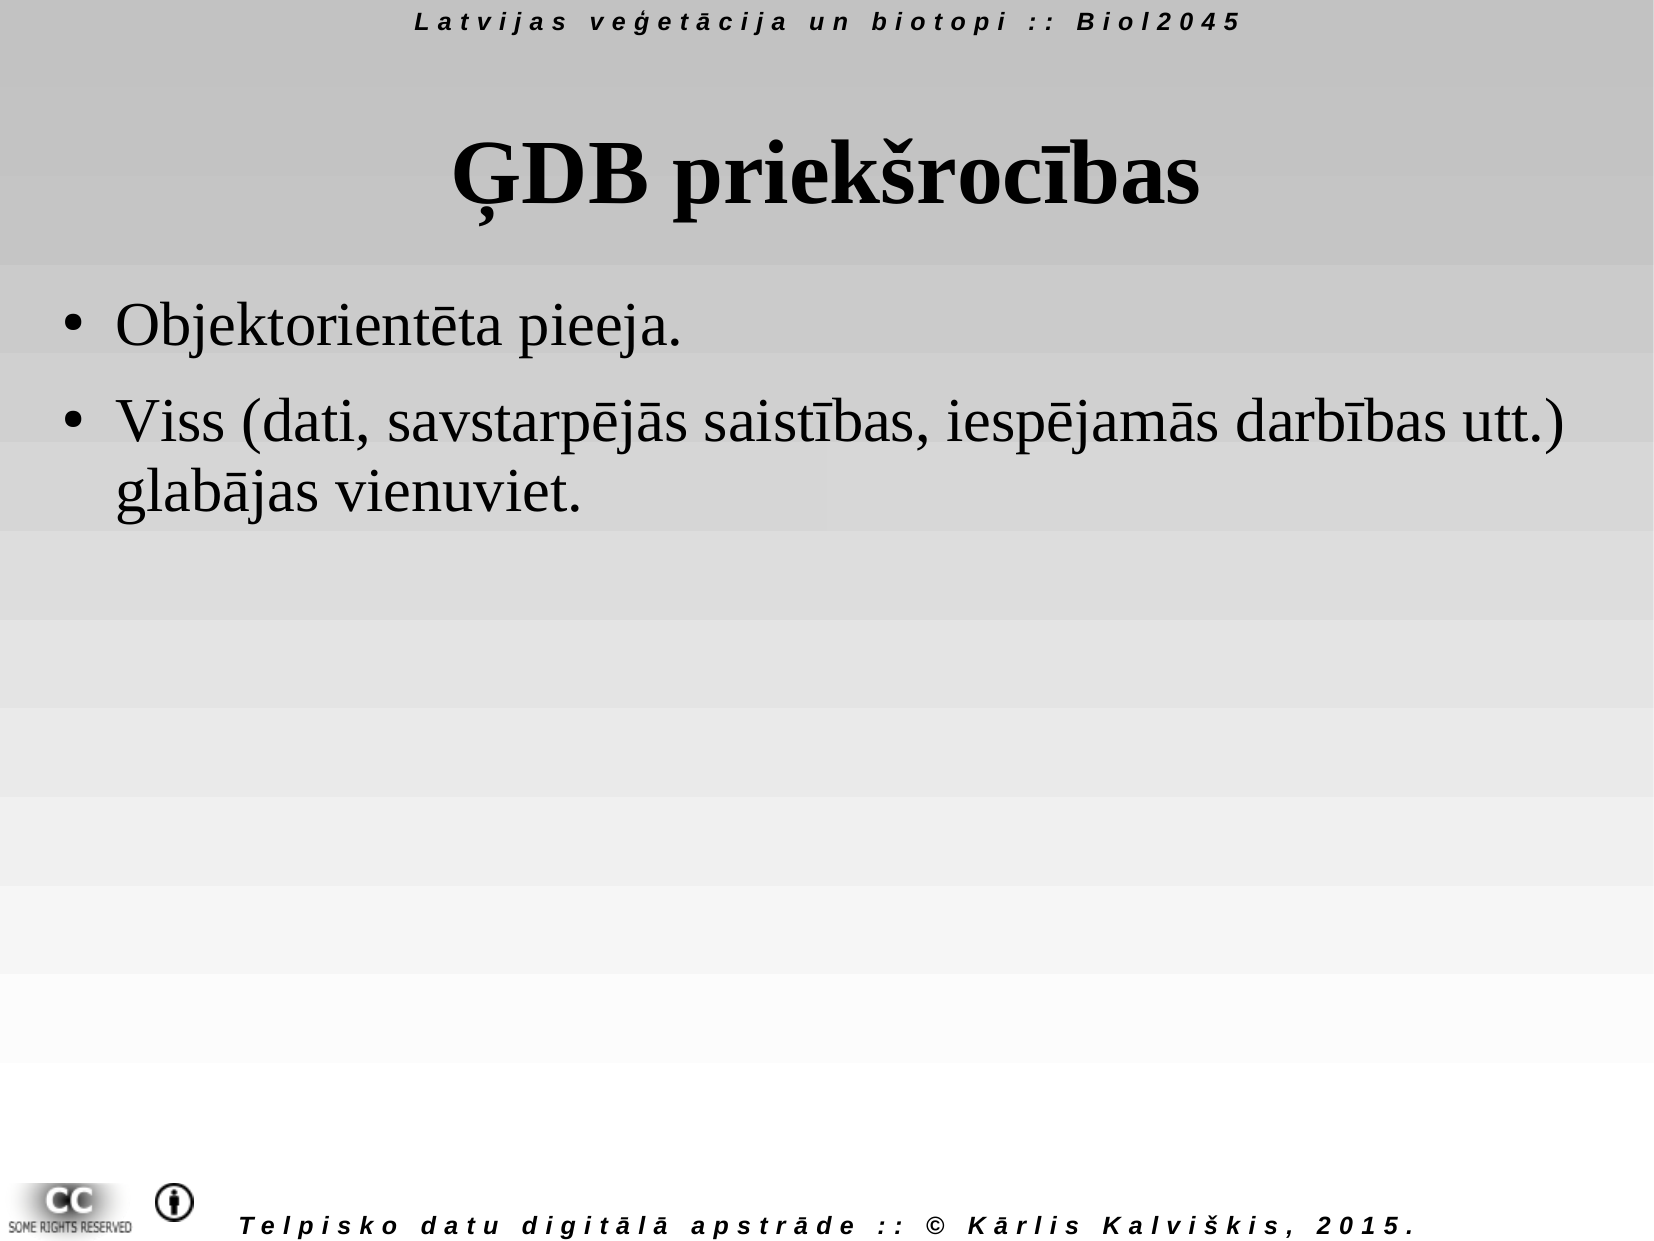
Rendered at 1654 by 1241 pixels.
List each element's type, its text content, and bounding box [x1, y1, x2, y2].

picture [0, 0, 1654, 1241]
title ĢDB priekšrocības [29, 49, 1625, 296]
list Objektorientēta pieeja. Viss (dati, savstarpējās saistības, iespējamās darbības utt.) glabājas vienuviet. [44, 289, 1610, 1113]
